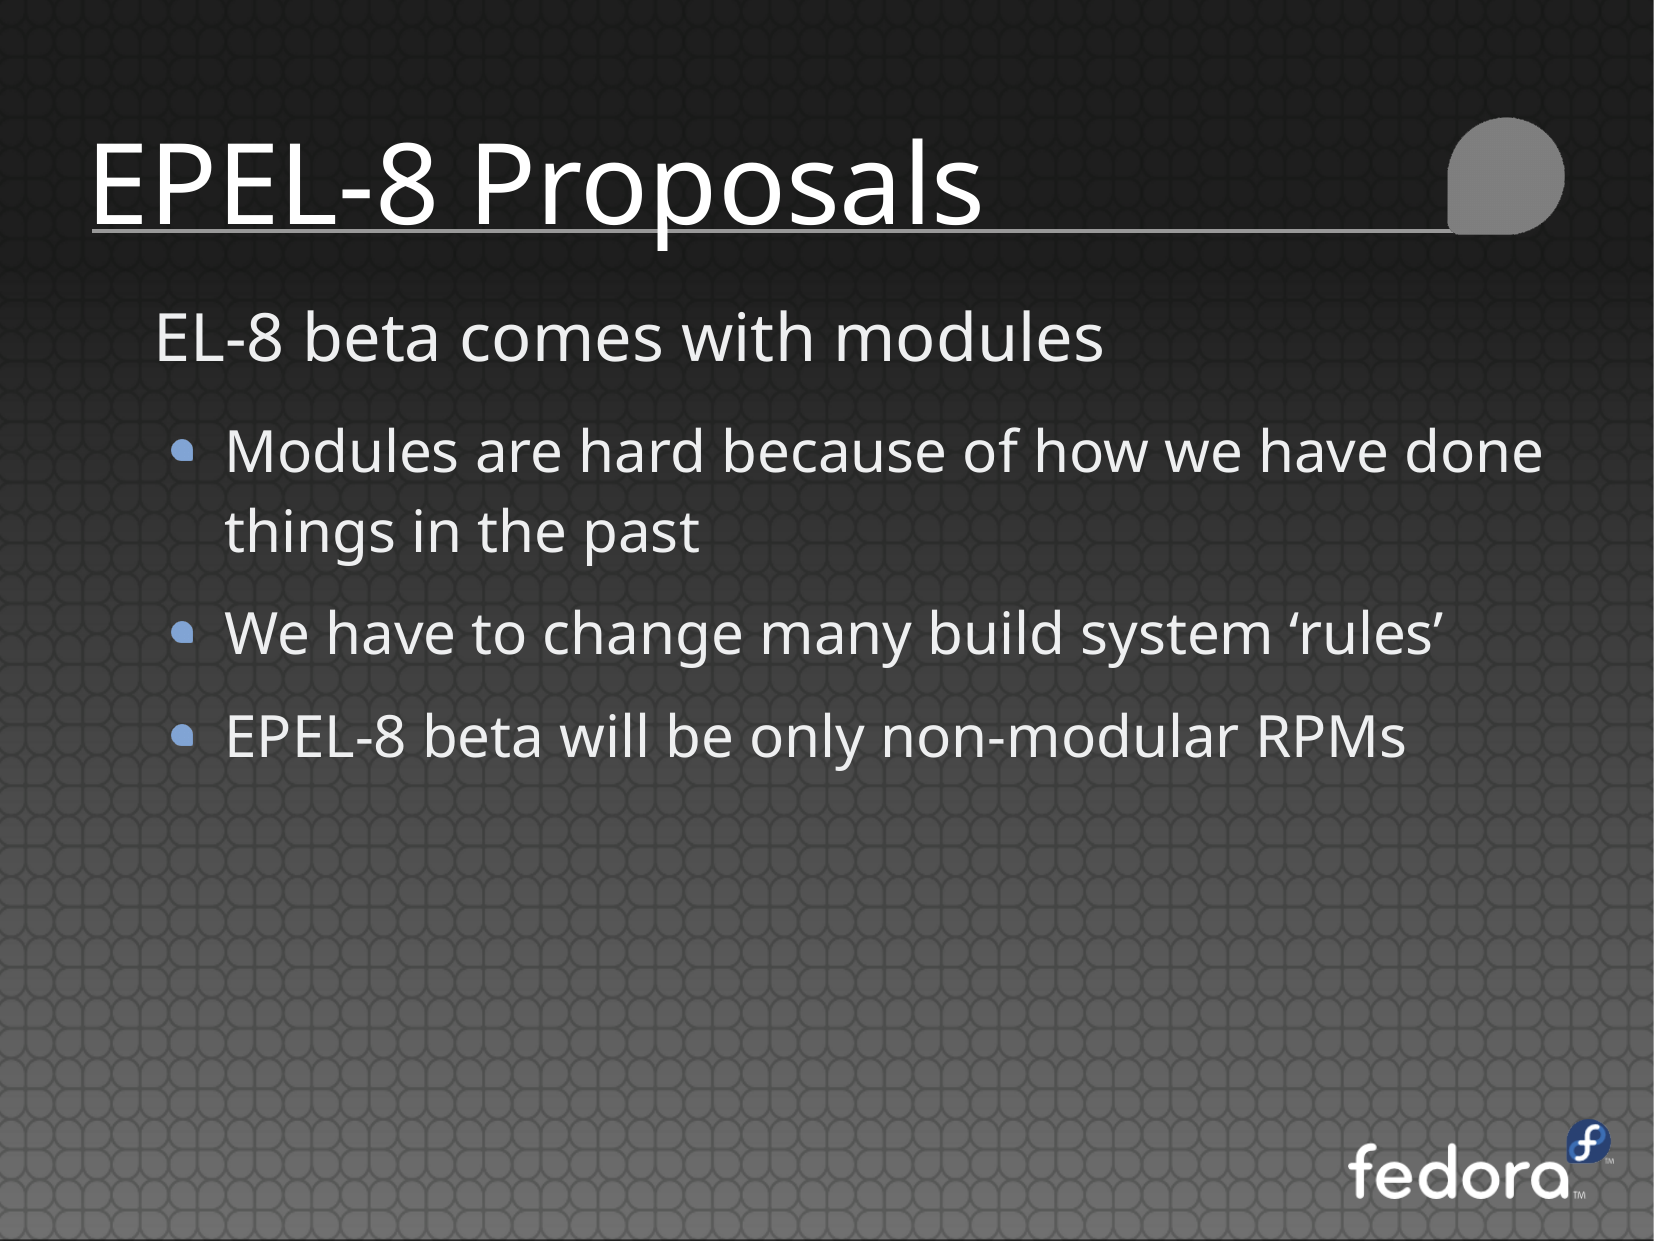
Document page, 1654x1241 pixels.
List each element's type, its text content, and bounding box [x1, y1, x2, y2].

picture [0, 0, 1654, 1241]
title EPEL-8 Proposals [86, 112, 1576, 249]
list EL-8 beta comes with modules Modules are hard because of how we have done things in the past We have to change many build system ‘rules’ EPEL-8 beta will be only non-modular RPMs [82, 290, 1571, 1010]
